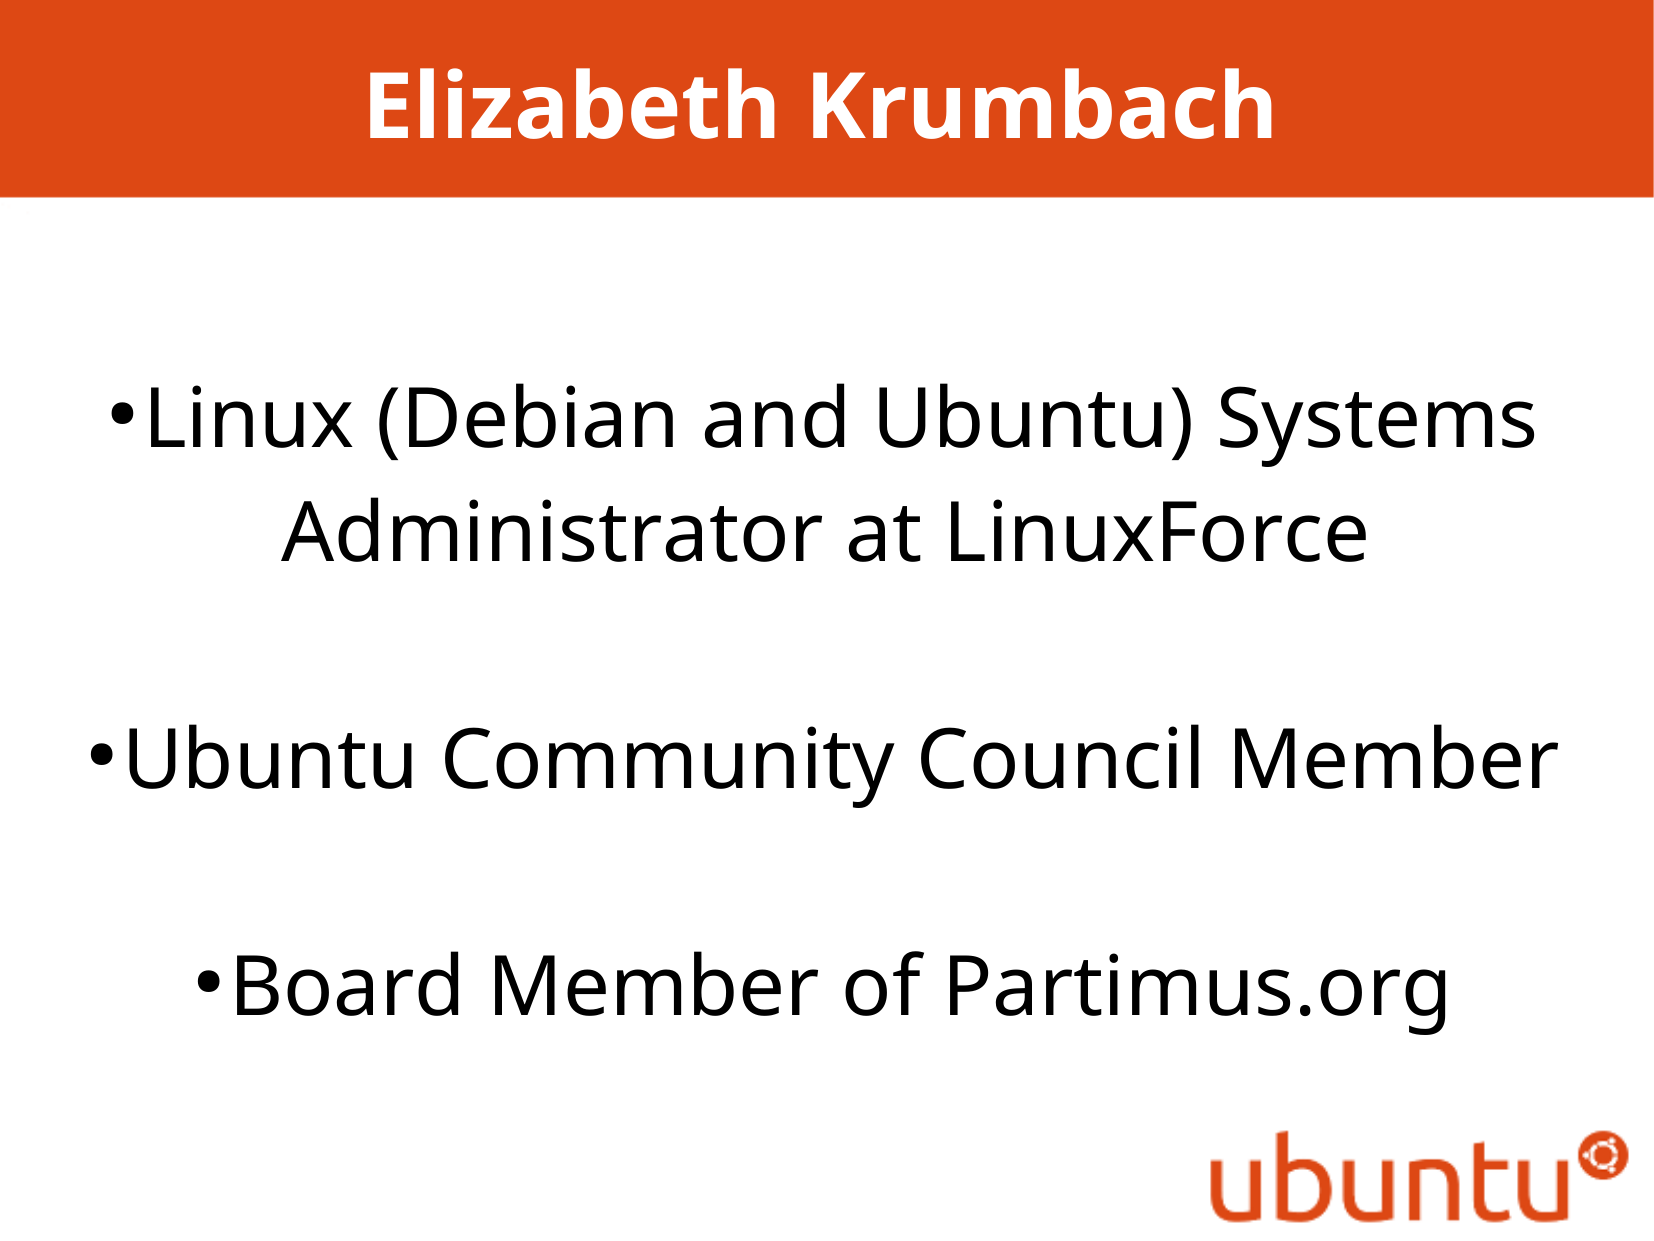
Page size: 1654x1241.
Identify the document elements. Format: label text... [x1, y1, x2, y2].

title Elizabeth Krumbach [76, 7, 1565, 200]
subtitle Linux (Debian and Ubuntu) Systems Administrator at LinuxForce Ubuntu Community Council Member Board Member of Partimus.org [82, 290, 1571, 1109]
picture [0, 0, 1654, 1241]
